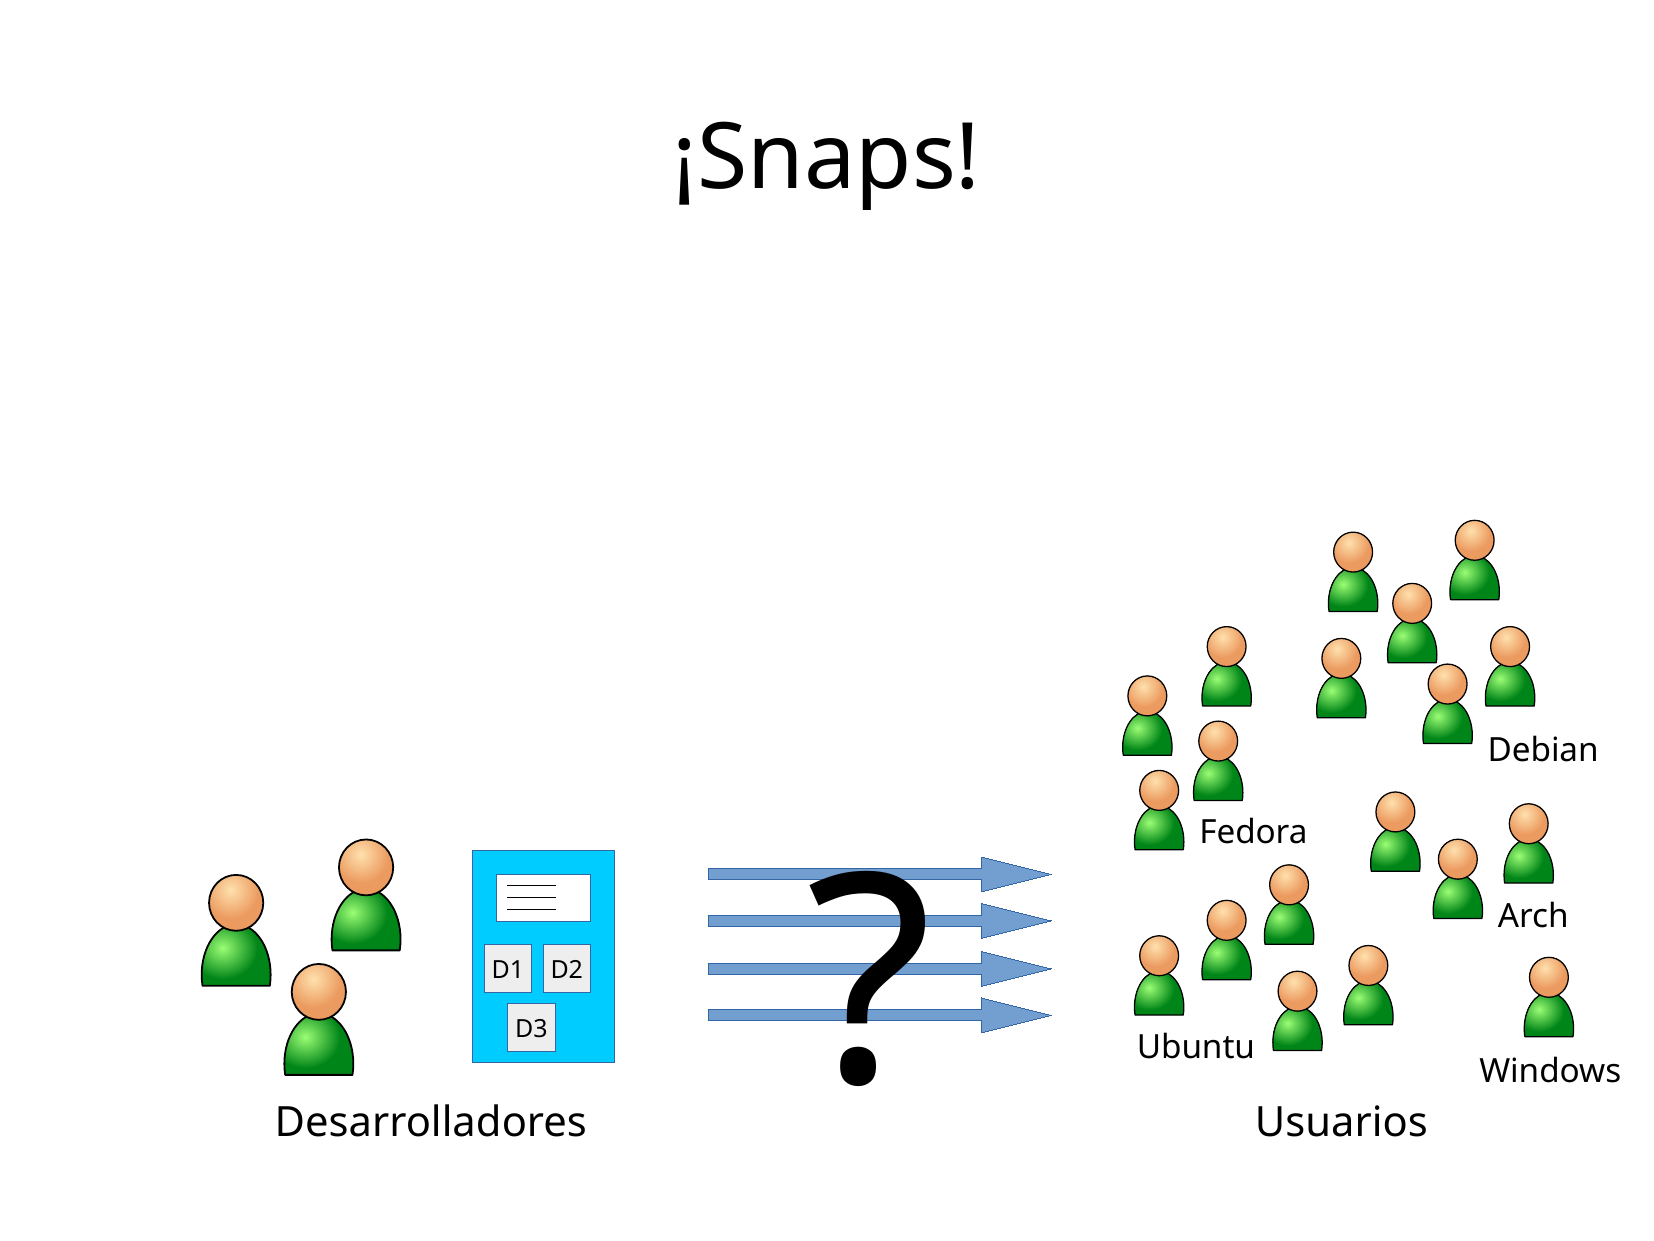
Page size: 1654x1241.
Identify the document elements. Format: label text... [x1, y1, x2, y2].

text_box ? [791, 762, 957, 1105]
text_box D3 [507, 1003, 556, 1052]
text_box Debian [1472, 718, 1639, 780]
text_box Desarrolladores [259, 1083, 615, 1146]
text_box D2 [543, 944, 591, 993]
picture [1432, 838, 1484, 920]
text_box [957, 903, 1052, 939]
picture [1316, 637, 1367, 719]
text_box [708, 868, 791, 880]
picture [1484, 625, 1536, 707]
text_box Ubuntu [1122, 1015, 1276, 1106]
picture [200, 874, 272, 987]
picture [1122, 675, 1173, 756]
text_box [472, 850, 615, 1063]
picture [1343, 944, 1394, 1026]
picture [1503, 803, 1555, 884]
text_box Fedora [1184, 801, 1339, 891]
picture [330, 838, 402, 952]
picture [1327, 531, 1379, 613]
picture [1370, 791, 1421, 872]
text_box [708, 915, 791, 927]
text_box [957, 997, 1052, 1033]
text_box [957, 857, 1052, 892]
picture [1449, 519, 1501, 601]
text_box D1 [484, 944, 532, 993]
text_box [957, 951, 1052, 987]
picture [1192, 720, 1244, 801]
text_box [708, 1009, 791, 1021]
picture [1201, 899, 1252, 981]
picture [1133, 935, 1185, 1015]
text_box Usuarios [1240, 1083, 1595, 1146]
text_box Windows [1464, 1039, 1642, 1129]
picture [1386, 582, 1473, 745]
title ¡Snaps! [82, 49, 1571, 257]
picture [1272, 970, 1323, 1052]
picture [1133, 769, 1185, 851]
picture [1201, 625, 1252, 707]
picture [283, 963, 355, 1076]
text_box Arch [1483, 884, 1614, 945]
text_box [708, 963, 791, 975]
picture [1523, 956, 1575, 1038]
picture [1263, 891, 1315, 945]
